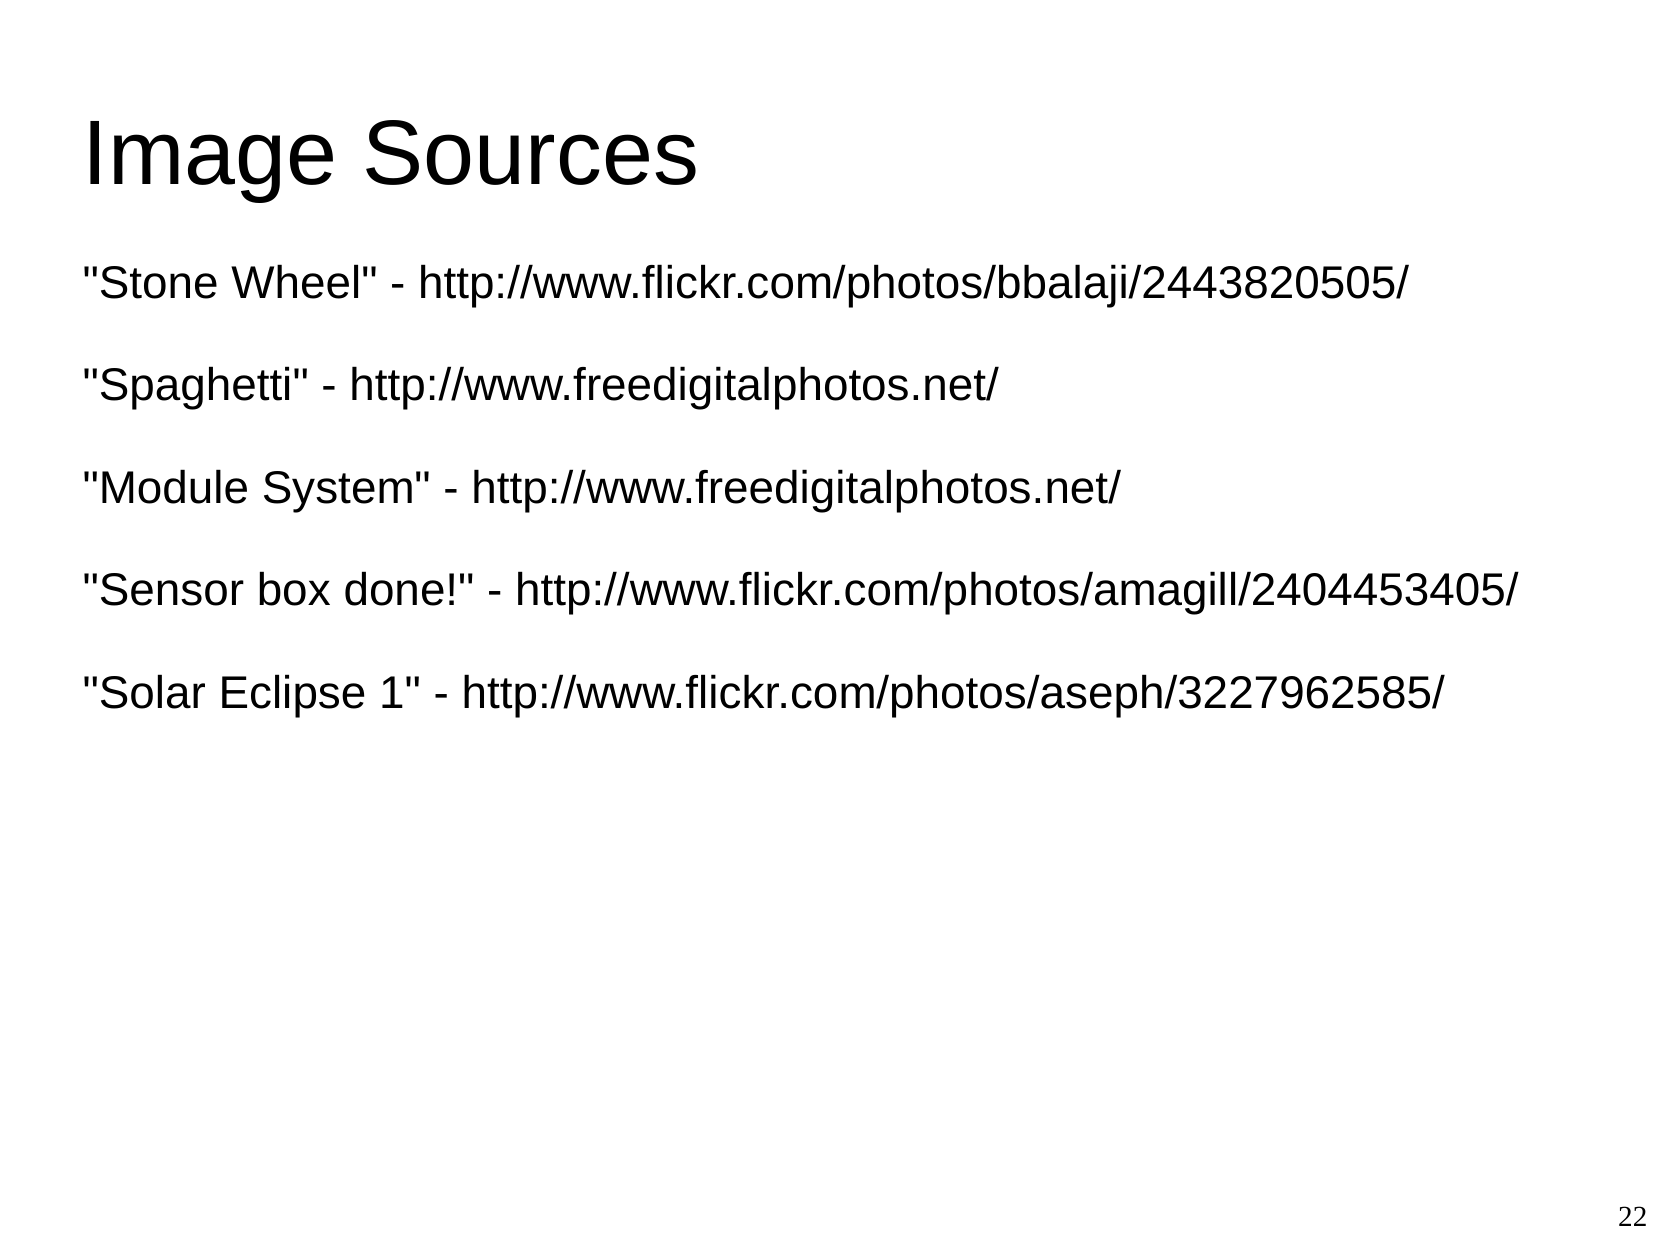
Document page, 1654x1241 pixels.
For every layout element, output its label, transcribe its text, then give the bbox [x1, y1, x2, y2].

title Image Sources [82, 49, 1565, 206]
subtitle "Stone Wheel" - http://www.flickr.com/photos/bbalaji/2443820505/ "Spaghetti" - http://www.freedigitalphotos.net/ "Module System" - http://www.freedigitalphotos.net/ "Sensor box done!" - http://www.flickr.com/photos/amagill/2404453405/ "Solar Eclipse 1" - http://www.flickr.com/photos/aseph/3227962585/ [82, 206, 1571, 717]
